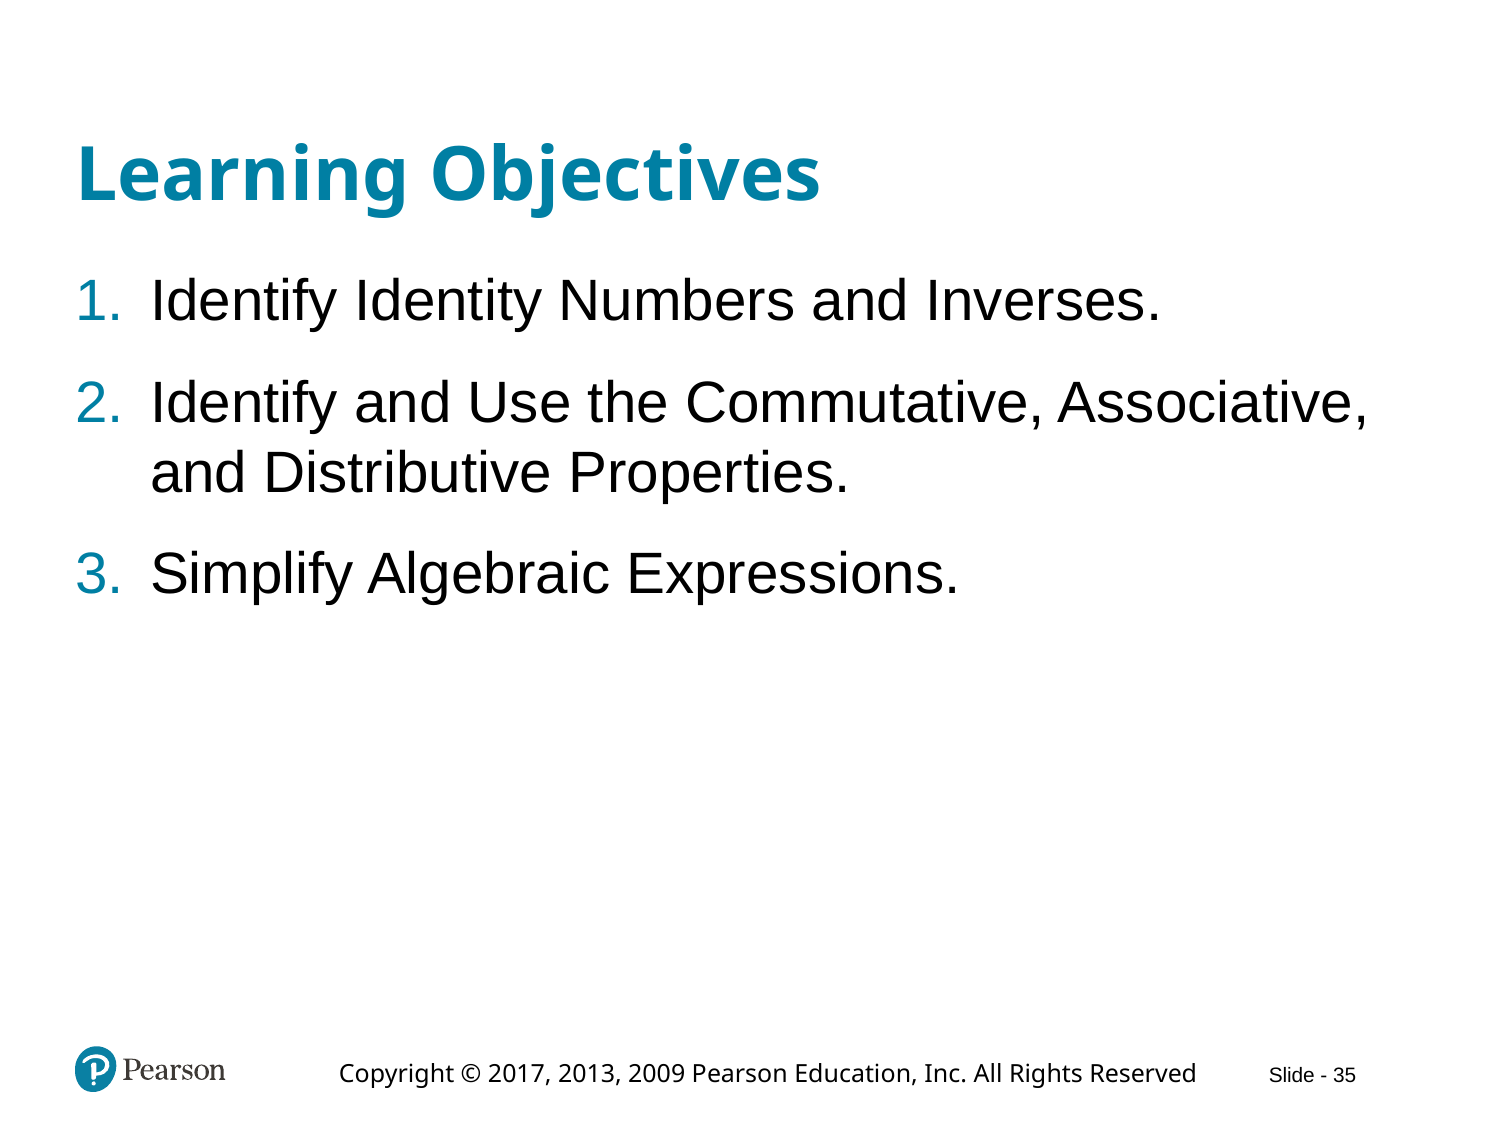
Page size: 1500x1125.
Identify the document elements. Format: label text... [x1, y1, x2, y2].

title Learning Objectives [75, 35, 1425, 216]
list Identify Identity Numbers and Inverses. Identify and Use the Commutative, Associative, and Distributive Properties. Simplify Algebraic Expressions. [75, 262, 1425, 900]
